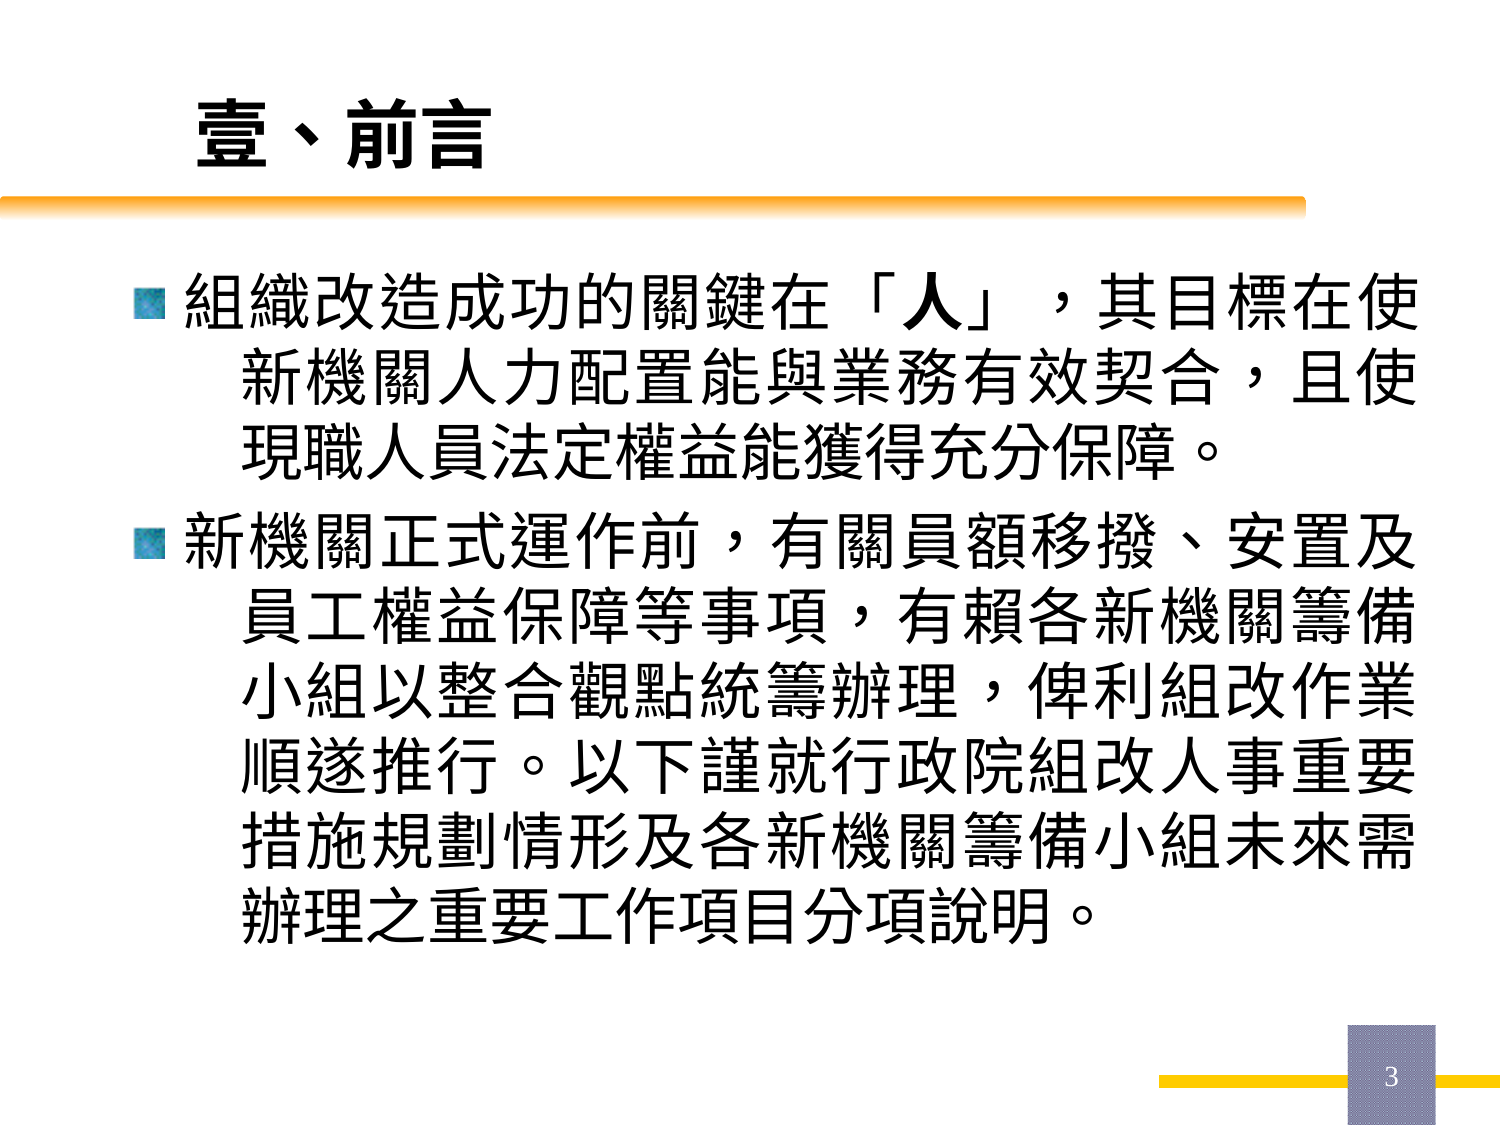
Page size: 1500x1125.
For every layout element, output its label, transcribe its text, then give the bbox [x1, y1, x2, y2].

text_box [1347, 1025, 1436, 1125]
list 組織改造成功的關鍵在「人」，其目標在使新機關人力配置能與業務有效契合，且使現職人員法定權益能獲得充分保障。 新機關正式運作前，有關員額移撥、安置及員工權益保障等事項，有賴各新機關籌備小組以整合觀點統籌辦理，俾利組改作業順遂推行。以下謹就行政院組改人事重要措施規劃情形及各新機關籌備小組未來需辦理之重要工作項目分項說明。 [112, 255, 1436, 1035]
title 壹、前言 [179, 46, 1455, 185]
